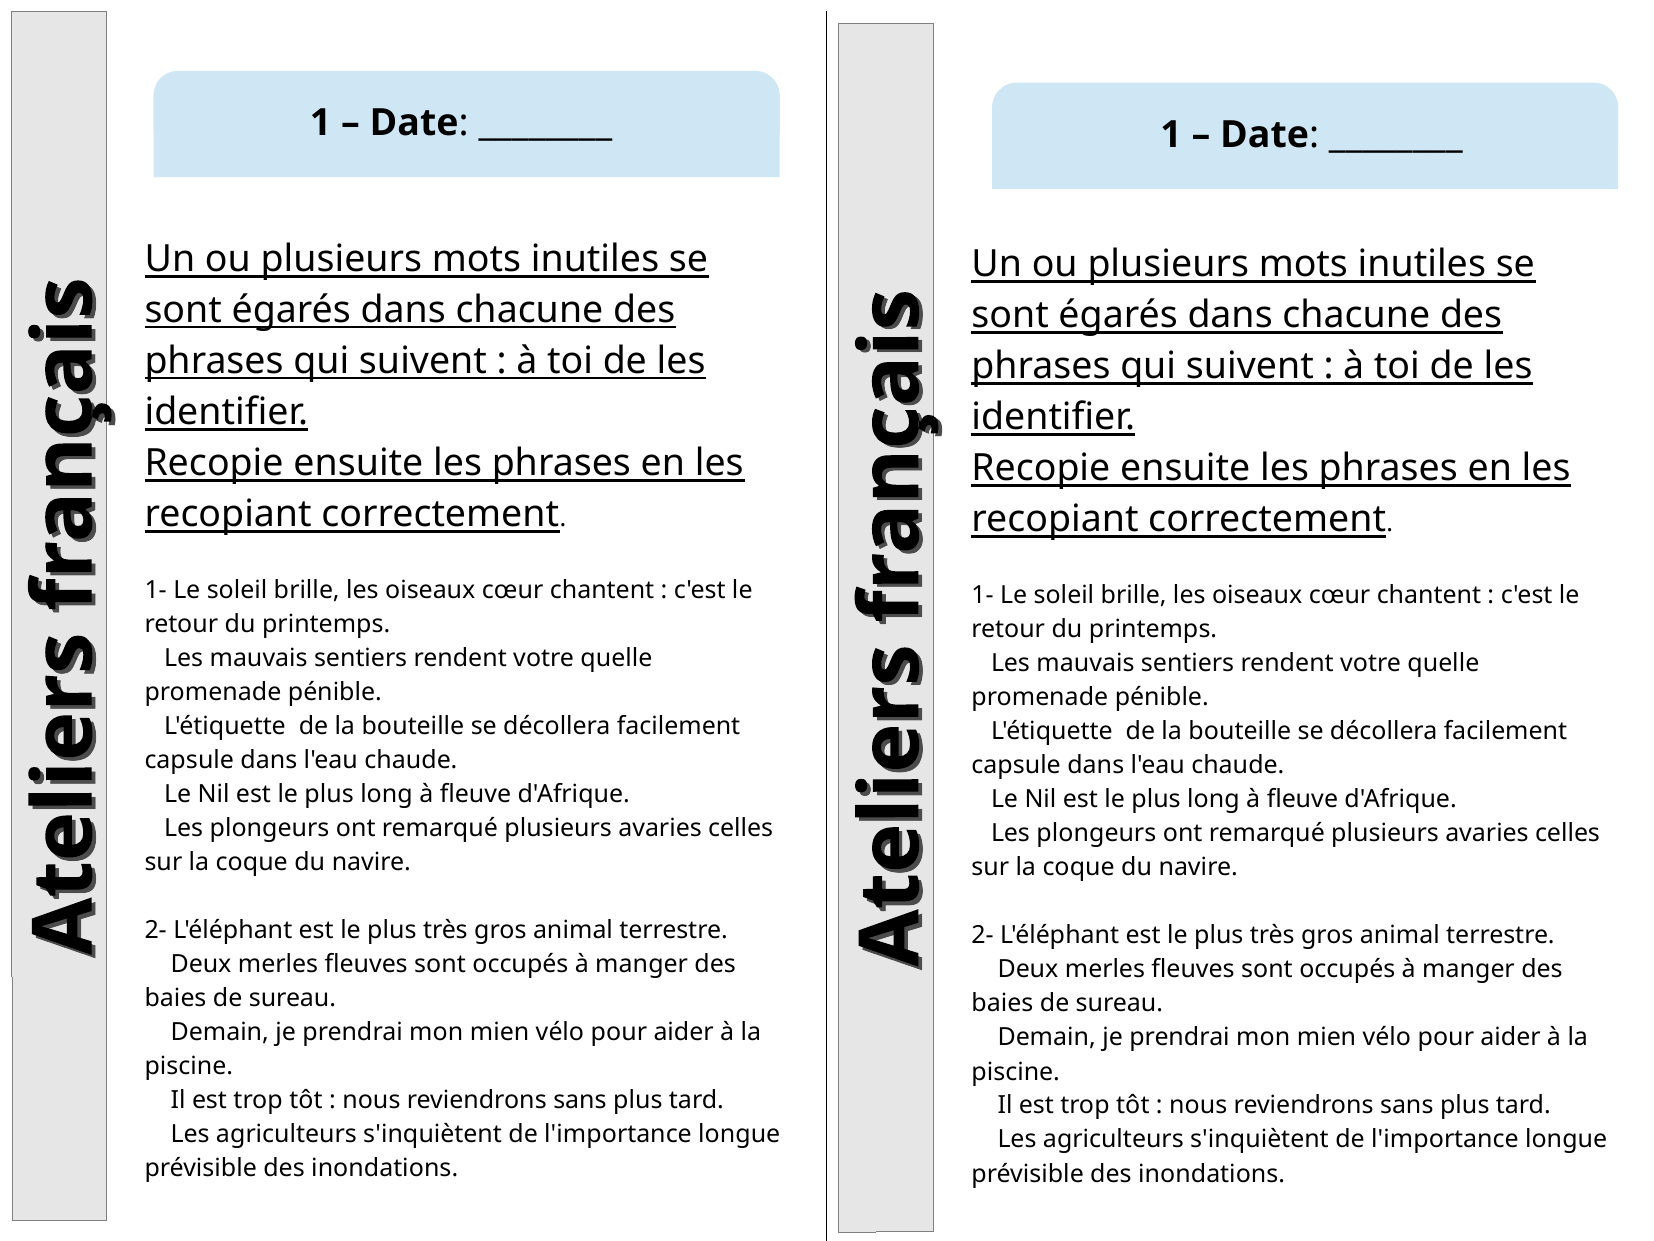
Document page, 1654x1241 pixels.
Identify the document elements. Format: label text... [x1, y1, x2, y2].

text_box 1 – Date: ________ [1145, 100, 1536, 178]
text_box Ateliers français [11, 11, 107, 1221]
text_box Ateliers français [838, 23, 934, 1233]
text_box Un ou plusieurs mots inutiles se sont égarés dans chacune des phrases qui suivent : à toi de les identifier. Recopie ensuite les phrases en les recopiant correctement. 1- Le soleil brille, les oiseaux cœur chantent : c'est le retour du printemps. Les mauvais sentiers rendent votre quelle promenade pénible. L'étiquette de la bouteille se décollera facilement capsule dans l'eau chaude. Le Nil est le plus long à fleuve d'Afrique. Les plongeurs ont remarqué plusieurs avaries celles sur la coque du navire. 2- L'éléphant est le plus très gros animal terrestre. Deux merles fleuves sont occupés à manger des baies de sureau. Demain, je prendrai mon mien vélo pour aider à la piscine. Il est trop tôt : nous reviendrons sans plus tard. Les agriculteurs s'inquiètent de l'importance longue prévisible des inondations. [129, 224, 804, 1145]
text_box Un ou plusieurs mots inutiles se sont égarés dans chacune des phrases qui suivent : à toi de les identifier. Recopie ensuite les phrases en les recopiant correctement. 1- Le soleil brille, les oiseaux cœur chantent : c'est le retour du printemps. Les mauvais sentiers rendent votre quelle promenade pénible. L'étiquette de la bouteille se décollera facilement capsule dans l'eau chaude. Le Nil est le plus long à fleuve d'Afrique. Les plongeurs ont remarqué plusieurs avaries celles sur la coque du navire. 2- L'éléphant est le plus très gros animal terrestre. Deux merles fleuves sont occupés à manger des baies de sureau. Demain, je prendrai mon mien vélo pour aider à la piscine. Il est trop tôt : nous reviendrons sans plus tard. Les agriculteurs s'inquiètent de l'importance longue prévisible des inondations. [956, 229, 1630, 1150]
text_box 1 – Date: ________ [295, 88, 686, 166]
text_box [153, 70, 780, 178]
text_box [992, 82, 1619, 189]
